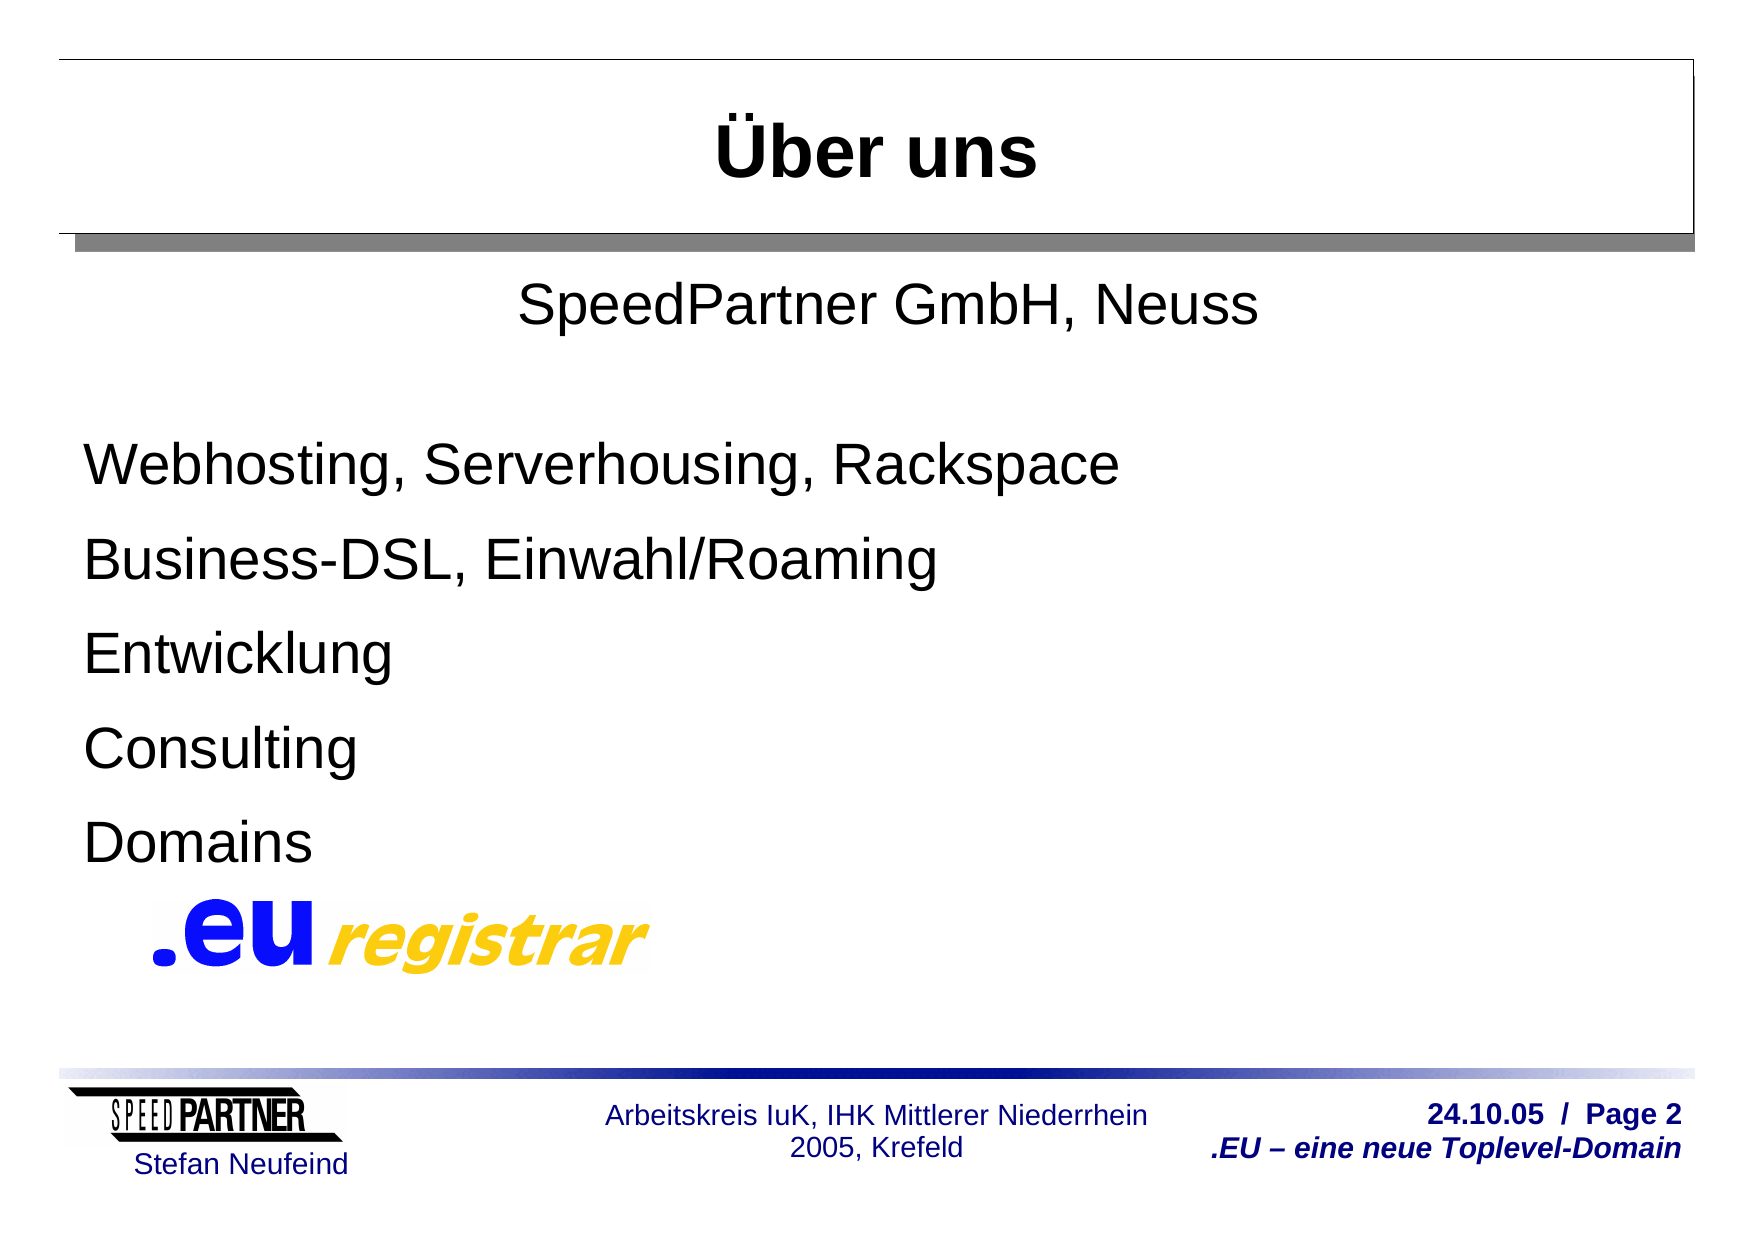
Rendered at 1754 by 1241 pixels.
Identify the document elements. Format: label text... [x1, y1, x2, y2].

picture [153, 899, 650, 974]
picture [59, 1068, 1695, 1079]
list SpeedPartner GmbH, Neuss Webhosting, Serverhousing, Rackspace Business-DSL, Einwahl/Roaming Entwicklung Consulting Domains [71, 272, 1695, 1055]
title Über uns [59, 59, 1695, 244]
picture [64, 1082, 348, 1146]
